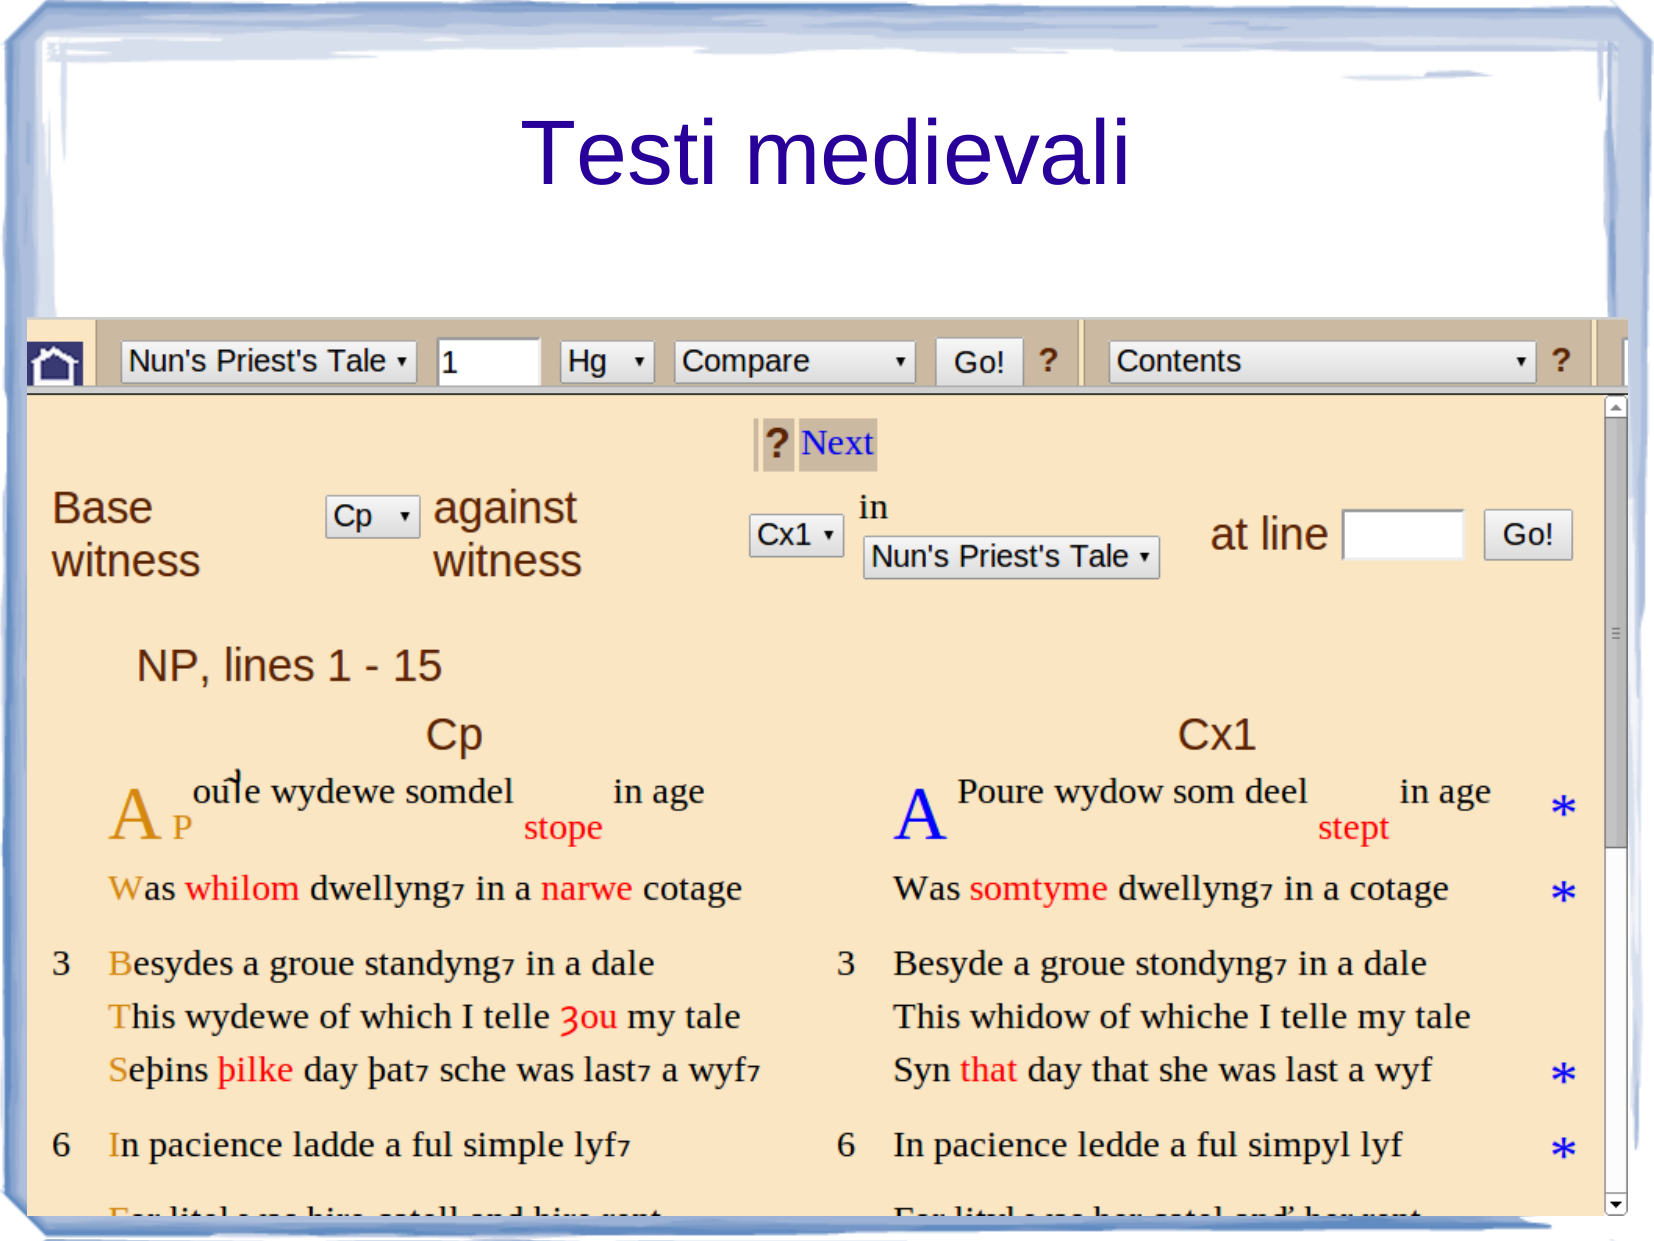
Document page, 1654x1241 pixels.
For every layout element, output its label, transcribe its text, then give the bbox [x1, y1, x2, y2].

picture [0, 0, 1654, 1241]
title Testi medievali [82, 49, 1571, 257]
